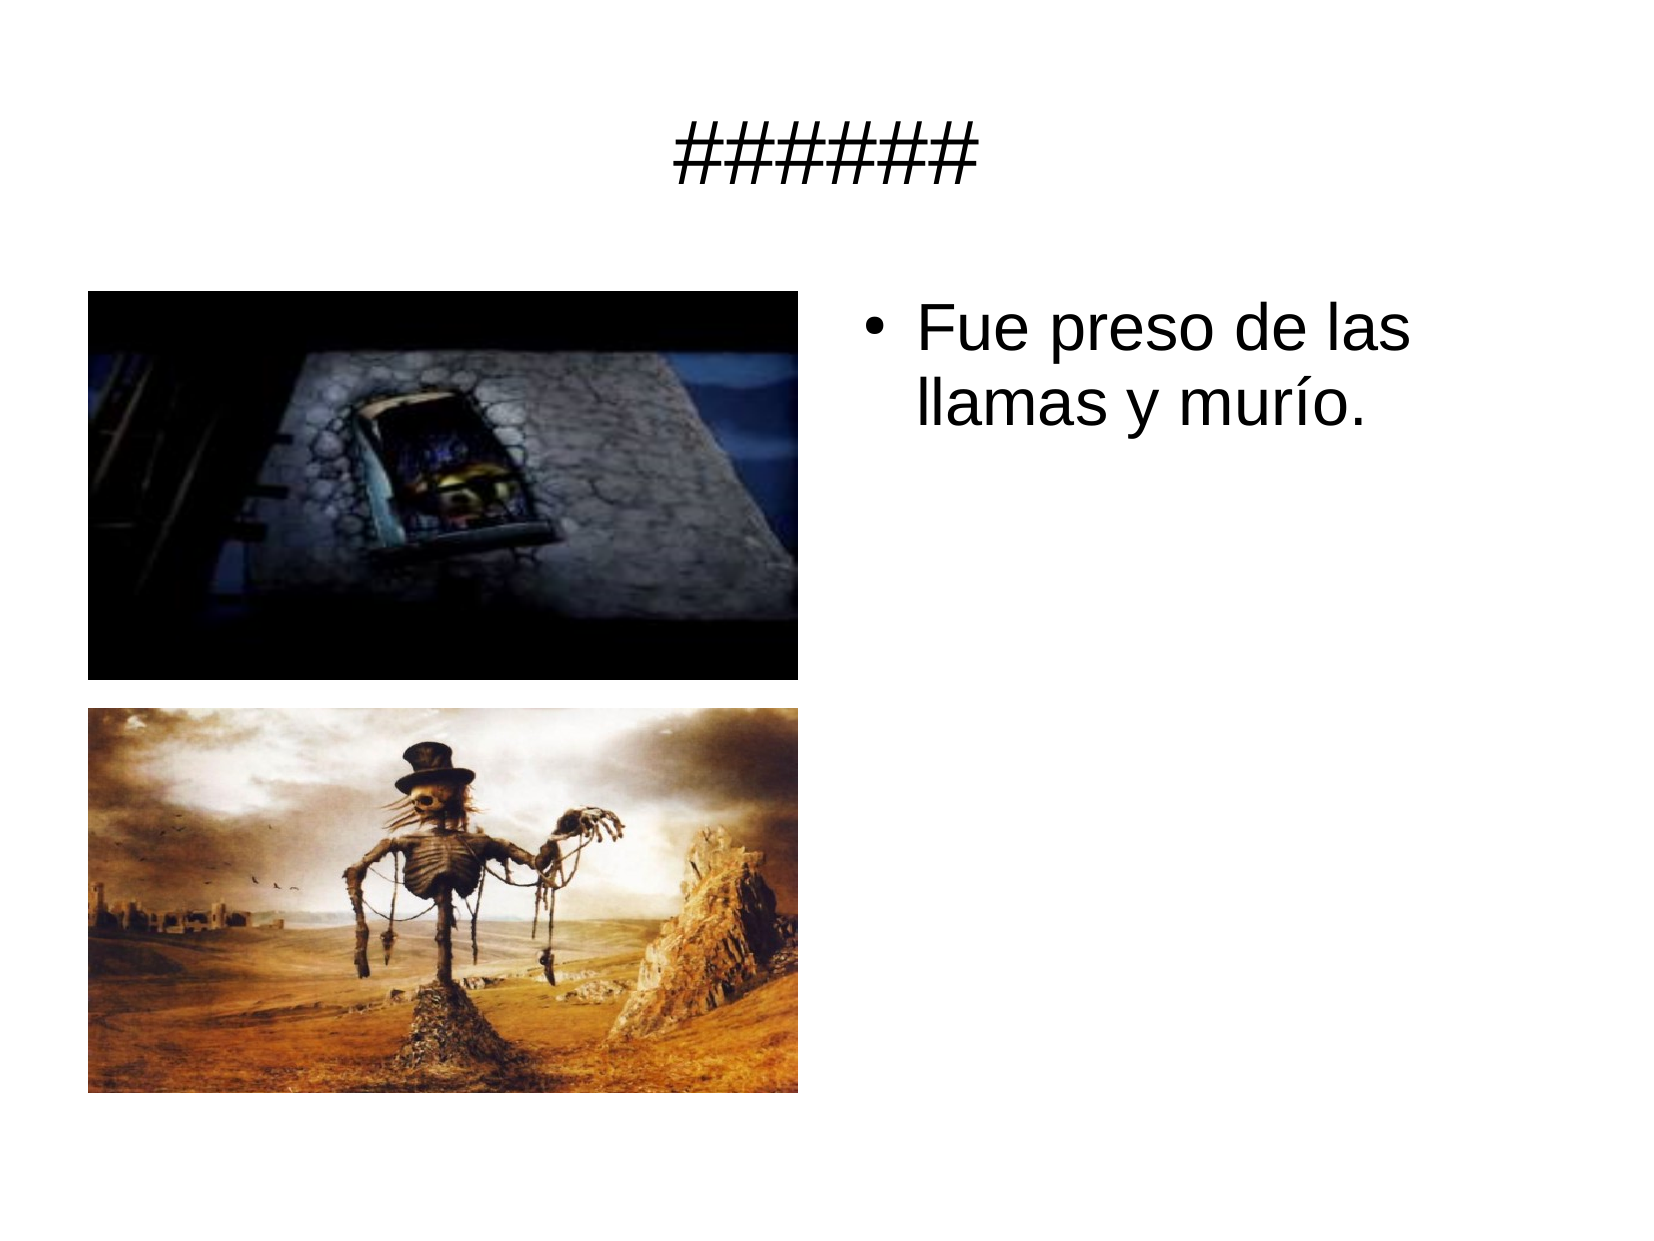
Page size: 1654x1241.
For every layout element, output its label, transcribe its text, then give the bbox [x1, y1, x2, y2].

picture [88, 708, 798, 1093]
chart [82, 717, 809, 1109]
picture [88, 291, 798, 680]
chart [82, 290, 809, 681]
title ###### [82, 49, 1571, 257]
list Fue preso de las llamas y murío. [845, 290, 1572, 1109]
